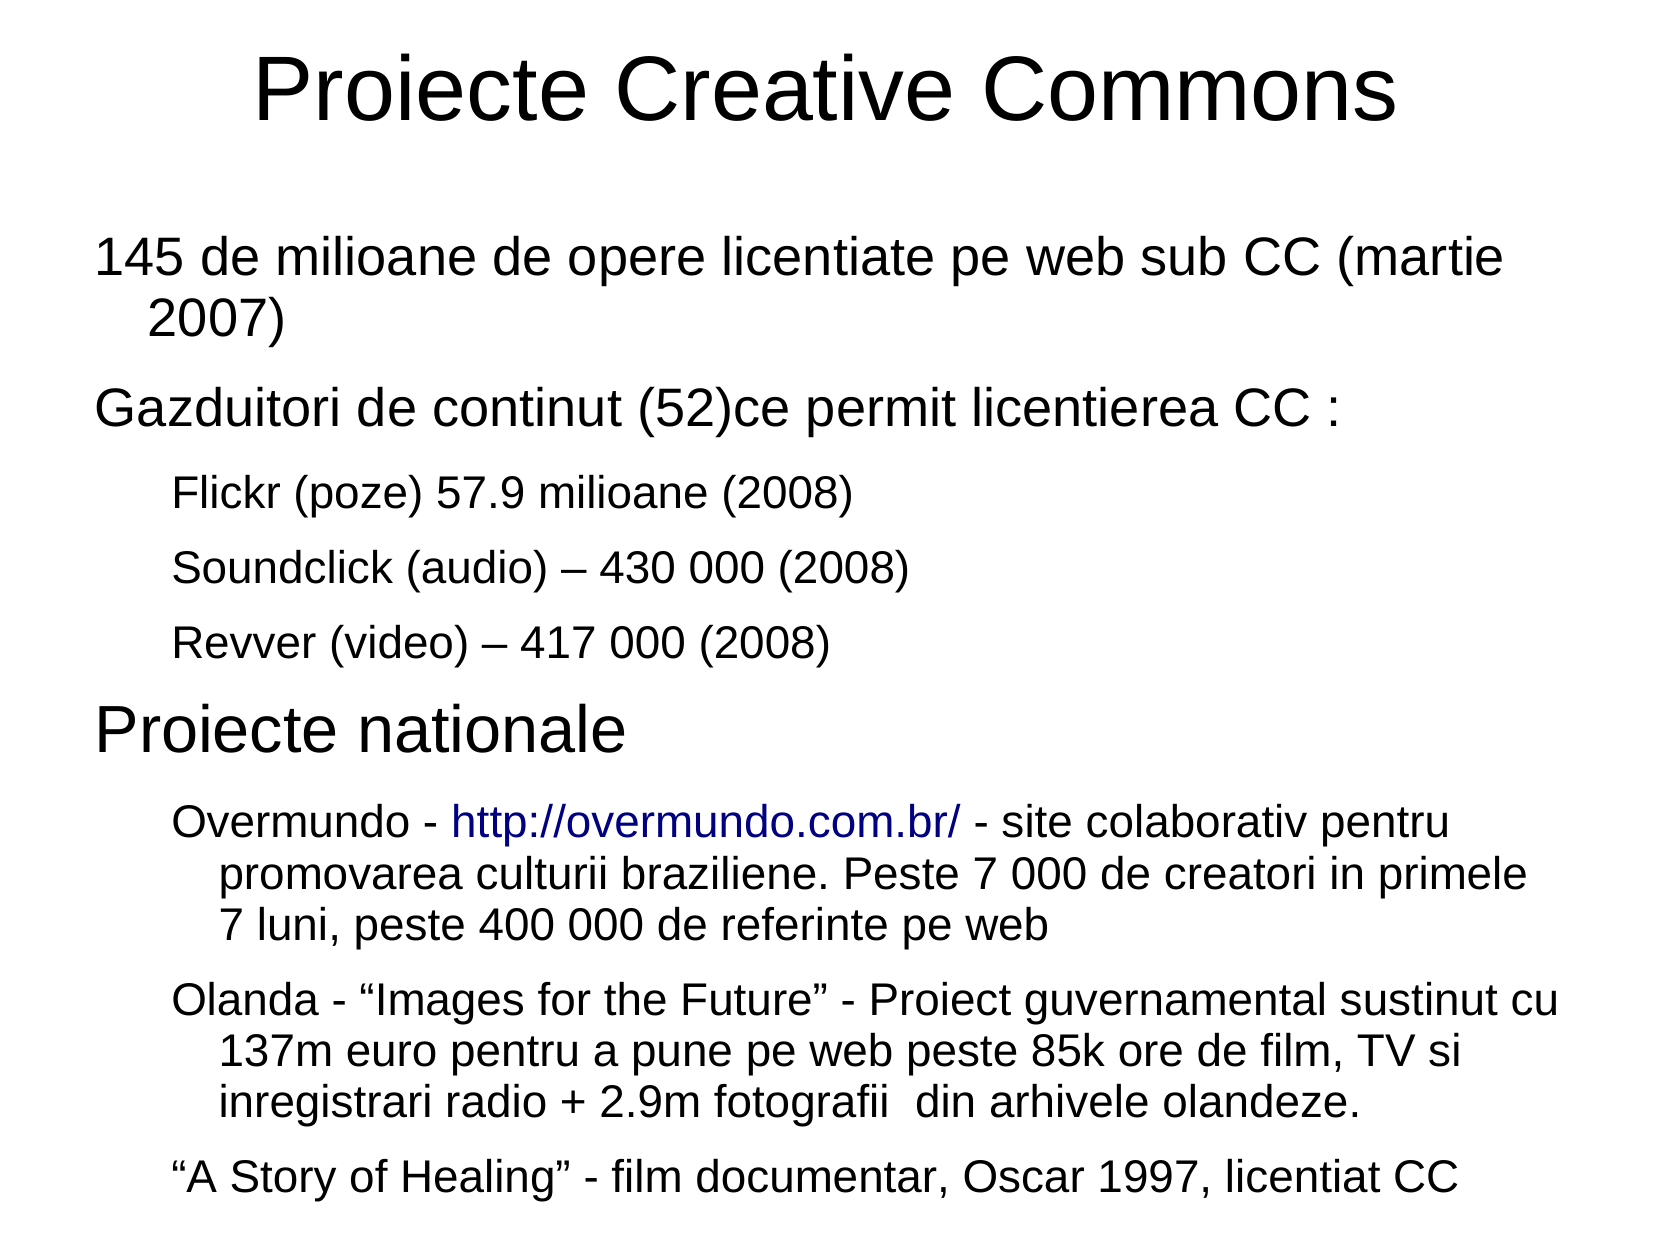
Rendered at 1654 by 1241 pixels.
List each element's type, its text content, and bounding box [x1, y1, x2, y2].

list 145 de milioane de opere licentiate pe web sub CC (martie 2007) Gazduitori de continut (52)ce permit licentierea CC : Flickr (poze) 57.9 milioane (2008) Soundclick (audio) – 430 000 (2008) Revver (video) – 417 000 (2008) Proiecte nationale Overmundo - http://overmundo.com.br/ - site colaborativ pentru promovarea culturii braziliene. Peste 7 000 de creatori in primele 7 luni, peste 400 000 de referinte pe web Olanda - “Images for the Future” - Proiect guvernamental sustinut cu 137m euro pentru a pune pe web peste 85k ore de film, TV si inregistrari radio + 2.9m fotografii din arhivele olandeze. “A Story of Healing” - film documentar, Oscar 1997, licentiat CC [76, 226, 1565, 1201]
title Proiecte Creative Commons [82, 0, 1571, 178]
